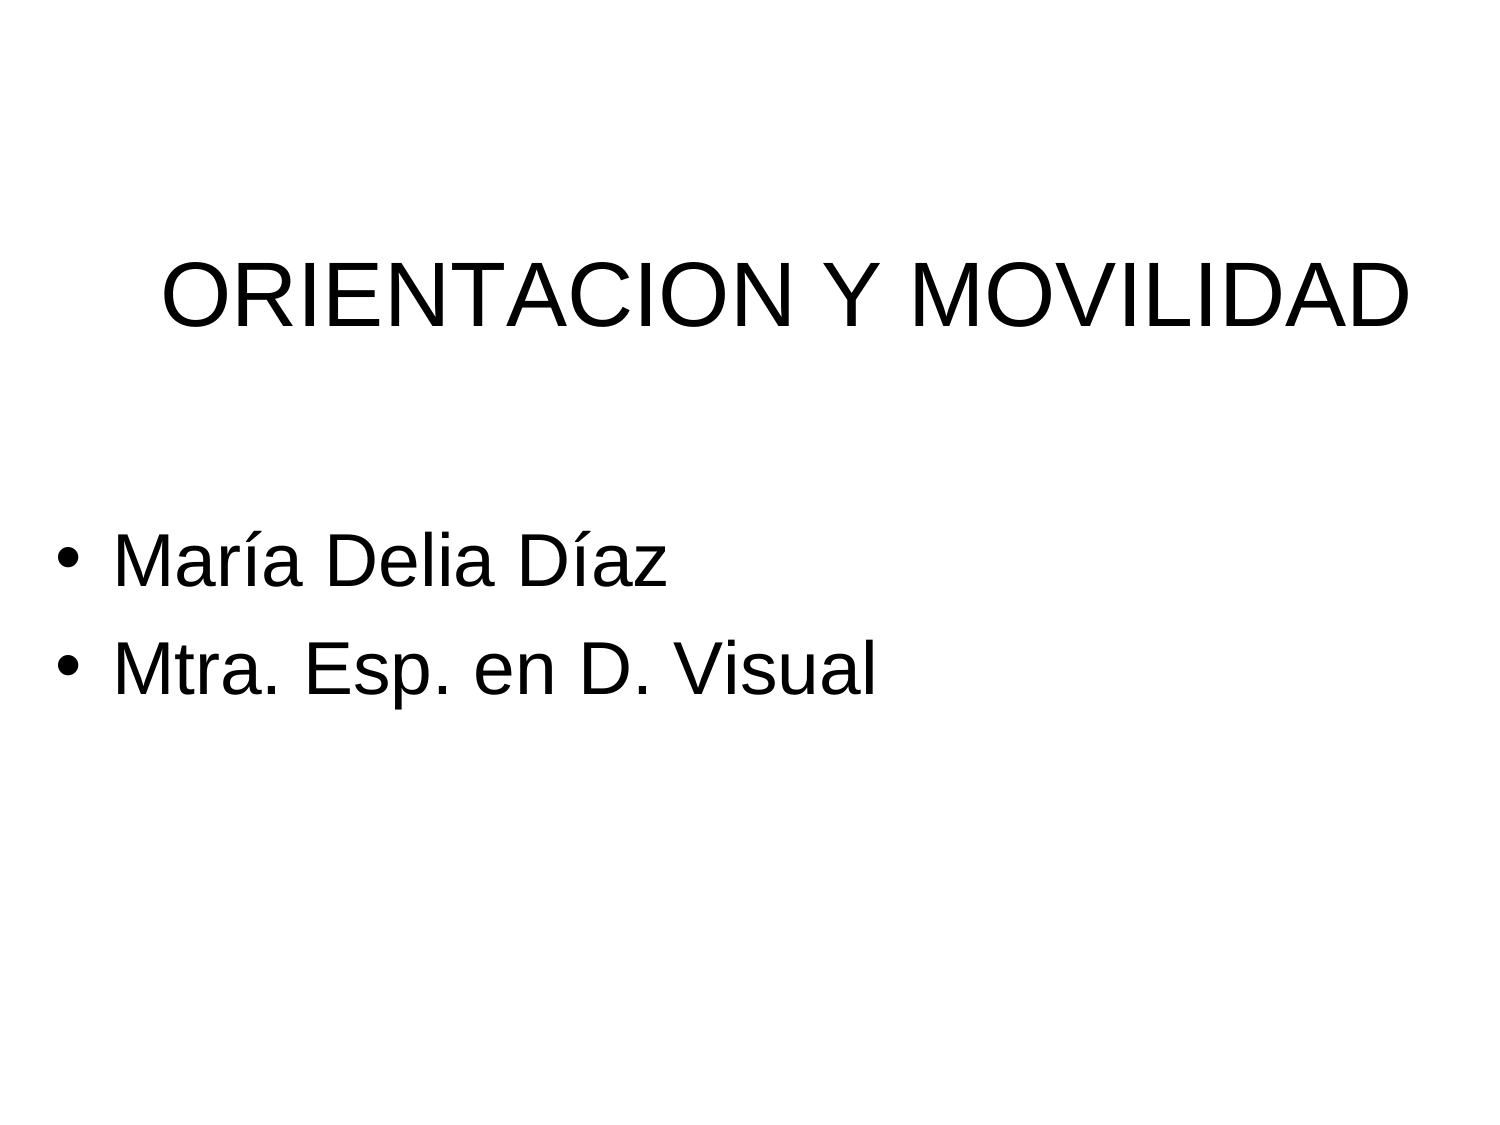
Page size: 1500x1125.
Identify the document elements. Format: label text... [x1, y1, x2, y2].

title ORIENTACION Y MOVILIDAD [112, 196, 1463, 384]
list María Delia Díaz Mtra. Esp. en D. Visual [41, 503, 1392, 1125]
